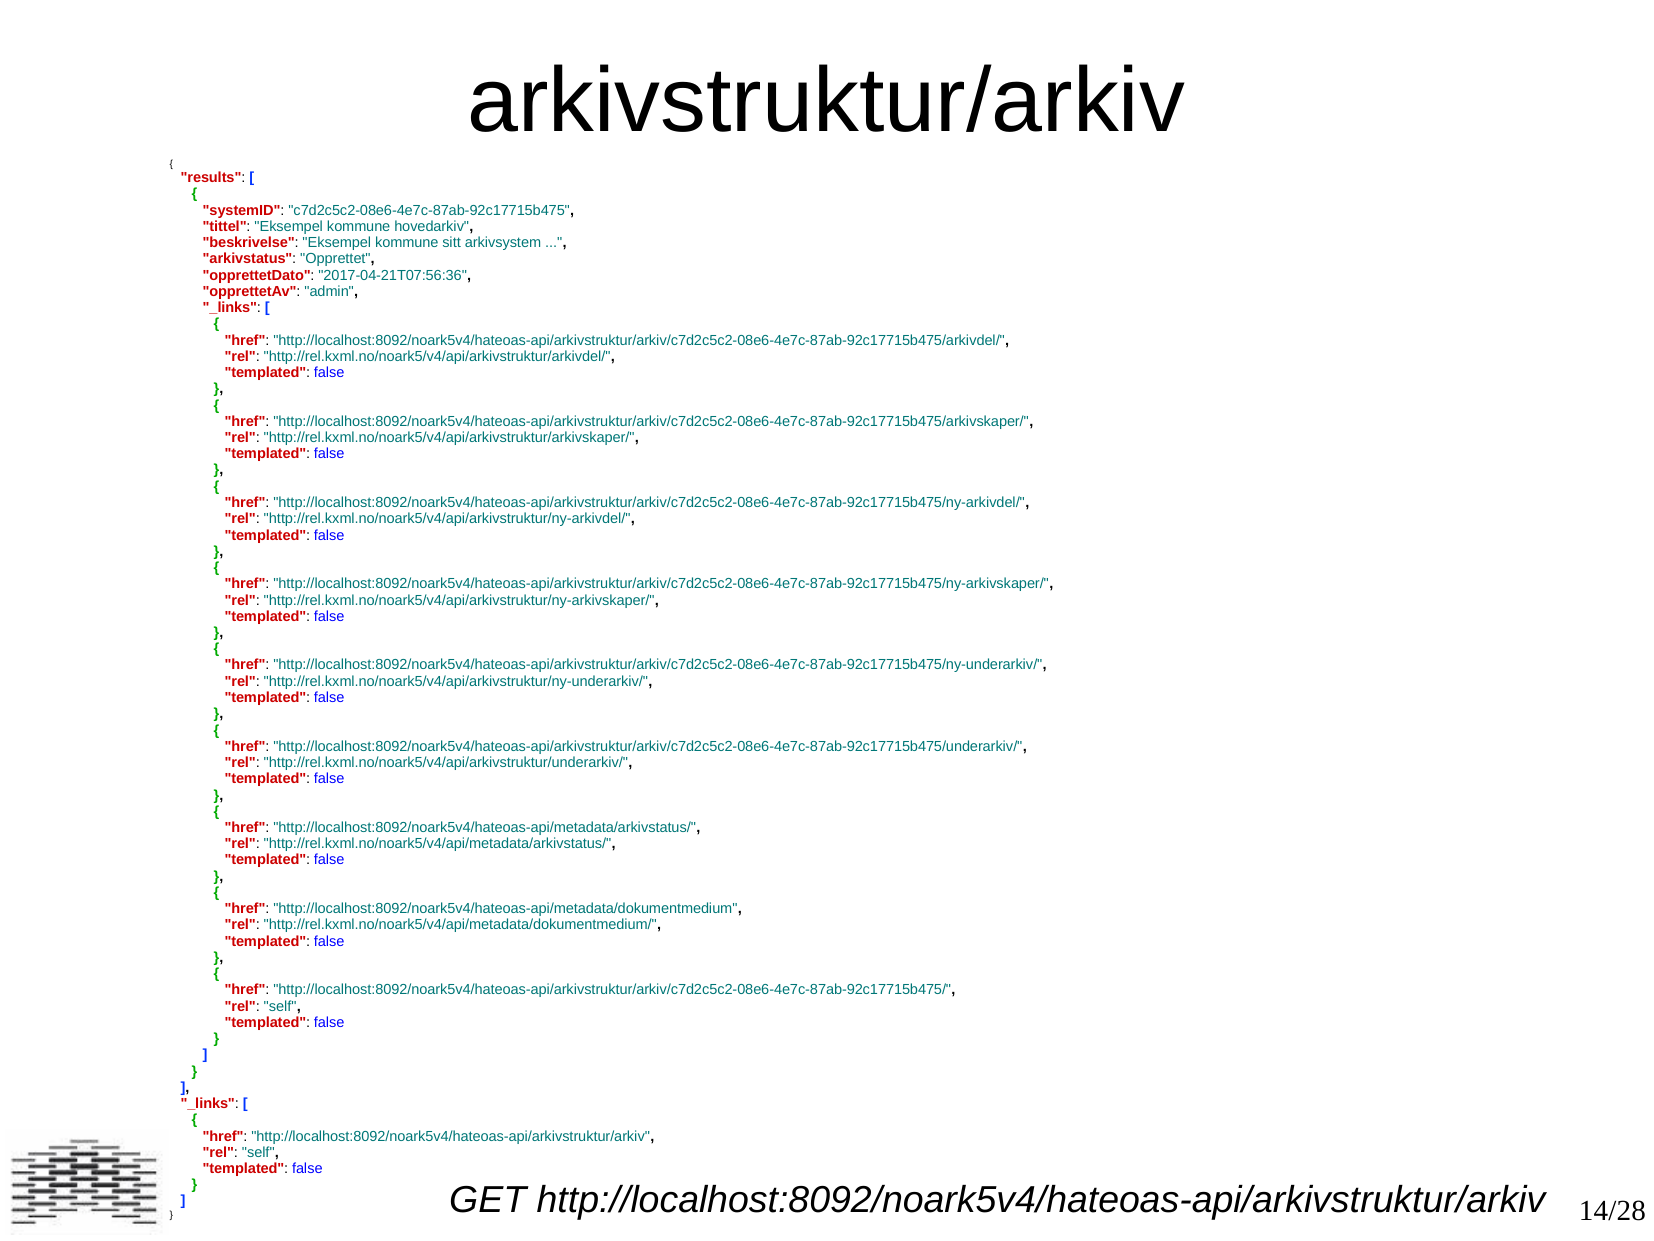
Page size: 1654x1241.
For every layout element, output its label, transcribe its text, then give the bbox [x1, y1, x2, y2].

picture [5, 1129, 154, 1235]
text_box GET http://localhost:8092/noark5v4/hateoas-api/arkivstruktur/arkiv [434, 1171, 1632, 1241]
title arkivstruktur/arkiv [82, 48, 1571, 152]
text_box { "results": [ { "systemID": "c7d2c5c2-08e6-4e7c-87ab-92c17715b475", "tittel": "Eksempel kommune hovedarkiv", "beskrivelse": "Eksempel kommune sitt arkivsystem ...", "arkivstatus": "Opprettet", "opprettetDato": "2017-04-21T07:56:36", "opprettetAv": "admin", "_links": [ { "href": "http://localhost:8092/noark5v4/hateoas-api/arkivstruktur/arkiv/c7d2c5c2-08e6-4e7c-87ab-92c17715b475/arkivdel/", "rel": "http://rel.kxml.no/noark5/v4/api/arkivstruktur/arkivdel/", "templated": false }, { "href": "http://localhost:8092/noark5v4/hateoas-api/arkivstruktur/arkiv/c7d2c5c2-08e6-4e7c-87ab-92c17715b475/arkivskaper/", "rel": "http://rel.kxml.no/noark5/v4/api/arkivstruktur/arkivskaper/", "templated": false }, { "href": "http://localhost:8092/noark5v4/hateoas-api/arkivstruktur/arkiv/c7d2c5c2-08e6-4e7c-87ab-92c17715b475/ny-arkivdel/", "rel": "http://rel.kxml.no/noark5/v4/api/arkivstruktur/ny-arkivdel/", "templated": false }, { "href": "http://localhost:8092/noark5v4/hateoas-api/arkivstruktur/arkiv/c7d2c5c2-08e6-4e7c-87ab-92c17715b475/ny-arkivskaper/", "rel": "http://rel.kxml.no/noark5/v4/api/arkivstruktur/ny-arkivskaper/", "templated": false }, { "href": "http://localhost:8092/noark5v4/hateoas-api/arkivstruktur/arkiv/c7d2c5c2-08e6-4e7c-87ab-92c17715b475/ny-underarkiv/", "rel": "http://rel.kxml.no/noark5/v4/api/arkivstruktur/ny-underarkiv/", "templated": false }, { "href": "http://localhost:8092/noark5v4/hateoas-api/arkivstruktur/arkiv/c7d2c5c2-08e6-4e7c-87ab-92c17715b475/underarkiv/", "rel": "http://rel.kxml.no/noark5/v4/api/arkivstruktur/underarkiv/", "templated": false }, { "href": "http://localhost:8092/noark5v4/hateoas-api/metadata/arkivstatus/", "rel": "http://rel.kxml.no/noark5/v4/api/metadata/arkivstatus/", "templated": false }, { "href": "http://localhost:8092/noark5v4/hateoas-api/metadata/dokumentmedium", "rel": "http://rel.kxml.no/noark5/v4/api/metadata/dokumentmedium/", "templated": false }, { "href": "http://localhost:8092/noark5v4/hateoas-api/arkivstruktur/arkiv/c7d2c5c2-08e6-4e7c-87ab-92c17715b475/", "rel": "self", "templated": false } ] } ], "_links": [ { "href": "http://localhost:8092/noark5v4/hateoas-api/arkivstruktur/arkiv", "rel": "self", "templated": false } ] } [154, 150, 1624, 1241]
